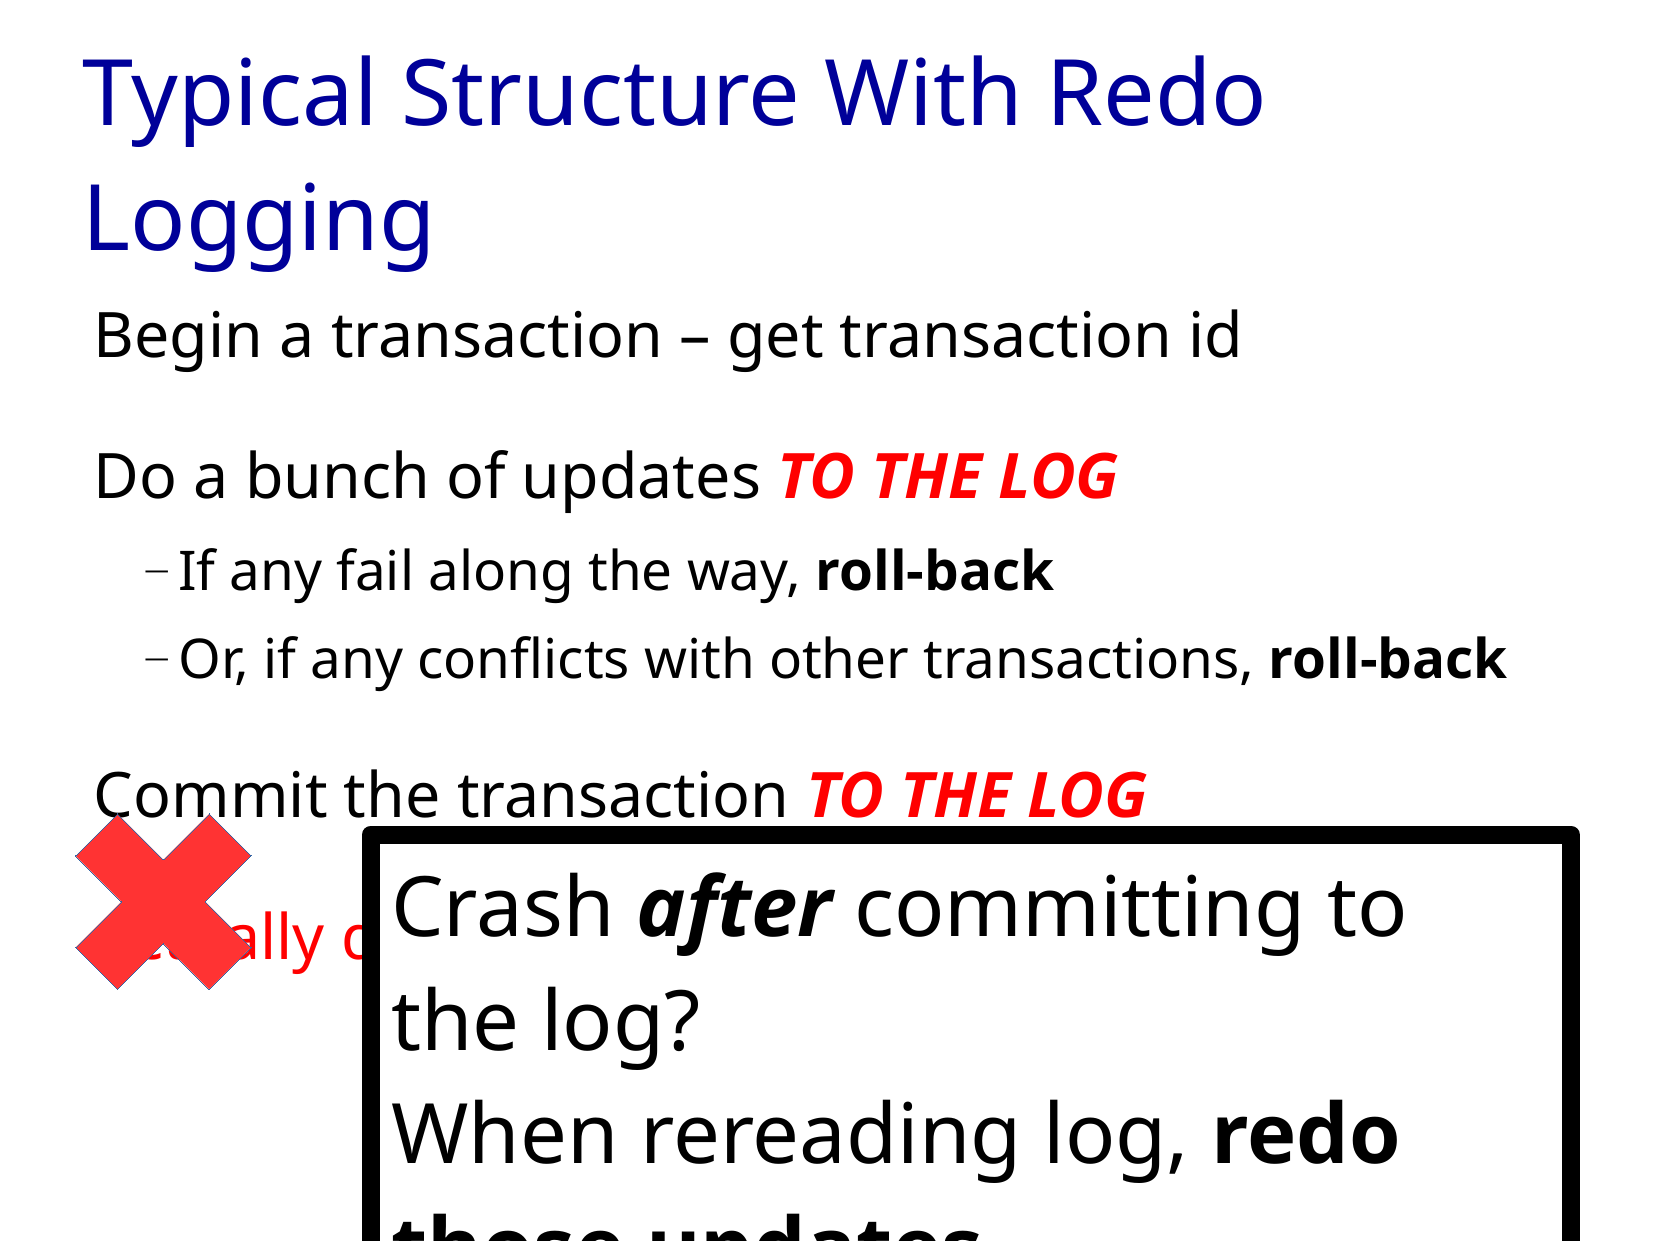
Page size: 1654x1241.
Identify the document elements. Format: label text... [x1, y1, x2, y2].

text_box [75, 813, 252, 990]
list Begin a transaction – get transaction id Do a bunch of updates TO THE LOG If any fail along the way, roll-back Or, if any conflicts with other transactions, roll-back Commit the transaction TO THE LOG Actually do the the updates to the non-log version [60, 290, 1571, 1096]
text_box Crash after committing to the log? When rereading log, redo those updates. [370, 834, 1571, 1229]
title Typical Structure With Redo Logging [82, 49, 1571, 257]
